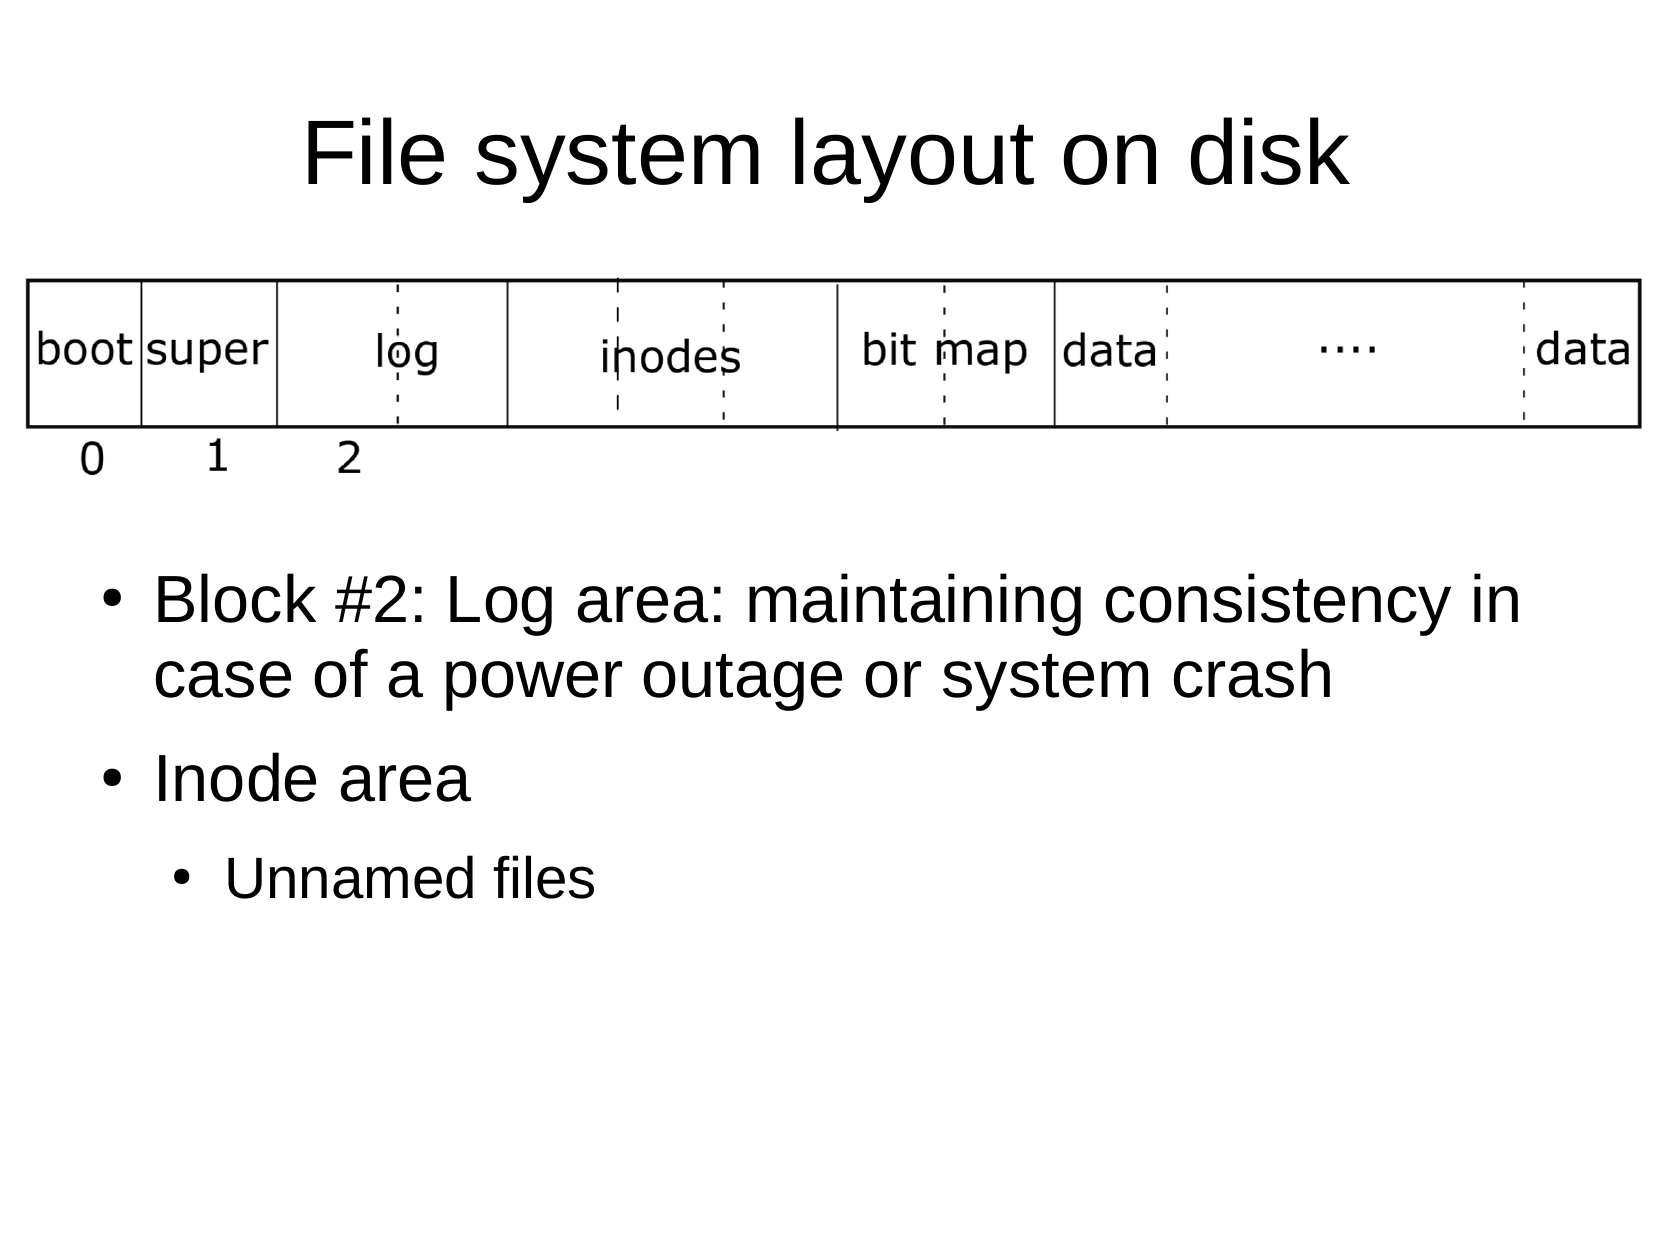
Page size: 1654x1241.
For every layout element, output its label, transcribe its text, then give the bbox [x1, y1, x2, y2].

title File system layout on disk [82, 49, 1571, 257]
picture [4, 257, 1654, 488]
list Block #2: Log area: maintaining consistency in case of a power outage or system crash Inode area Unnamed files [82, 562, 1571, 1163]
